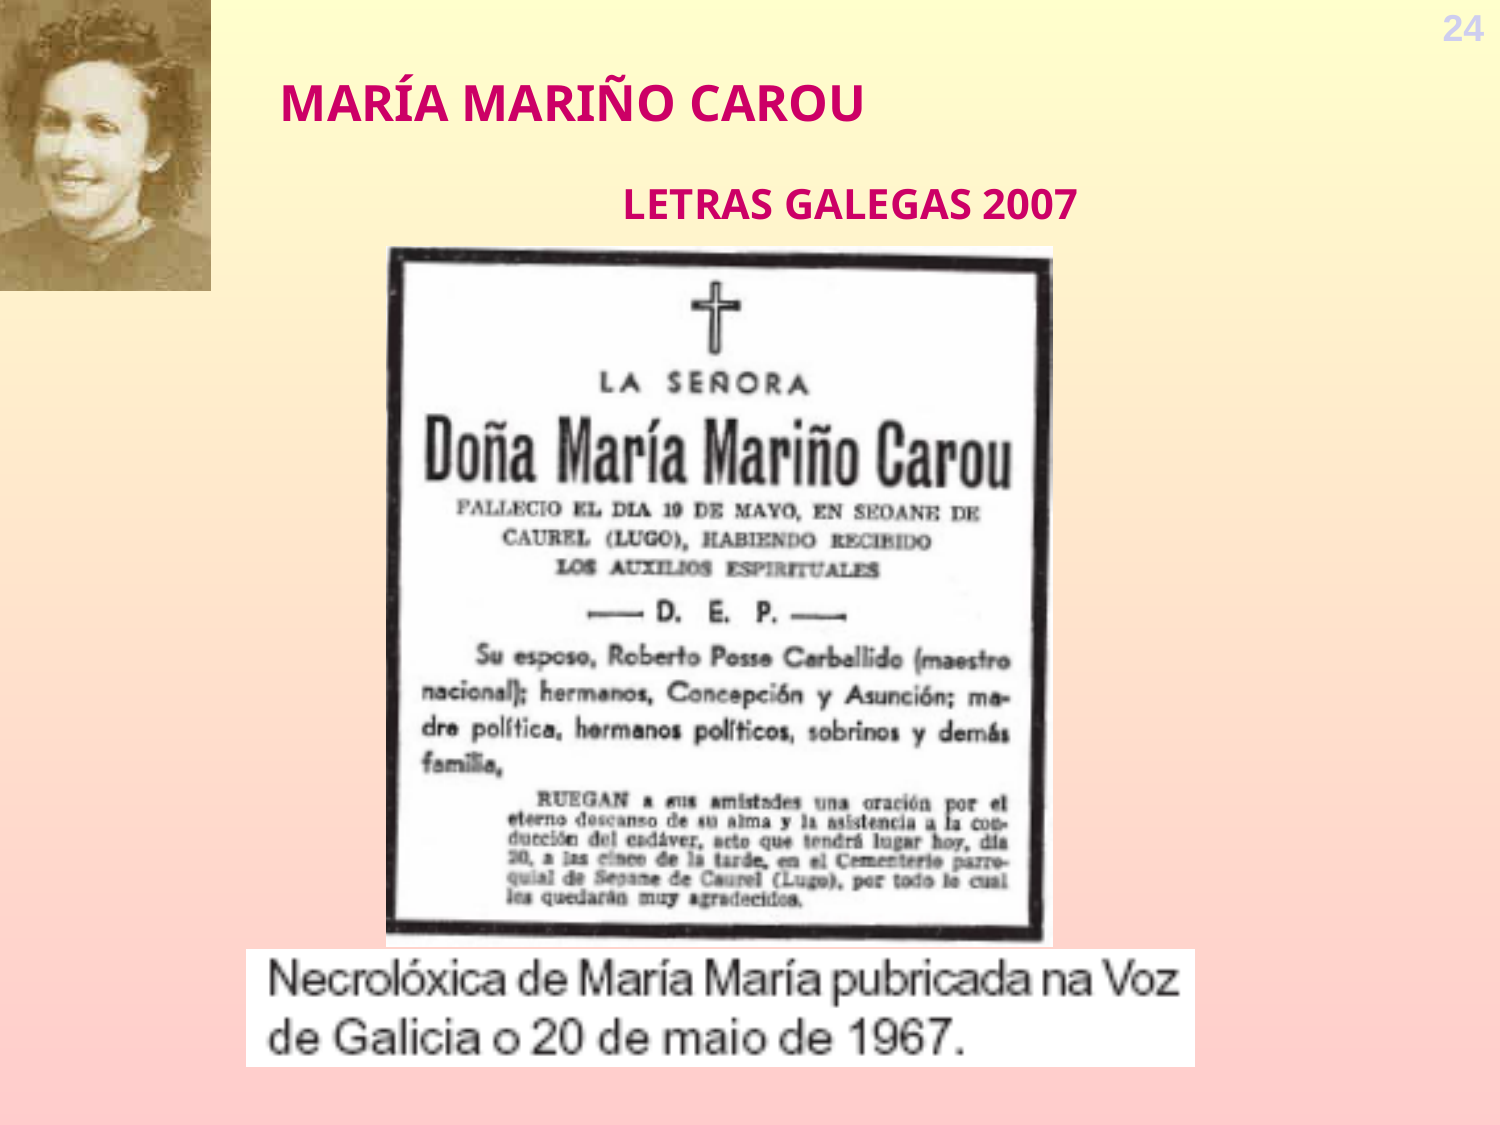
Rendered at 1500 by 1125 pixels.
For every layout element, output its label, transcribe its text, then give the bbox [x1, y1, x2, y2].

picture [0, 0, 211, 291]
text_box LETRAS GALEGAS 2007 [608, 166, 1247, 240]
picture [386, 246, 1053, 947]
text_box 24 [1427, 0, 1500, 58]
text_box MARÍA MARIÑO CAROU [265, 60, 975, 145]
picture [246, 949, 1195, 1067]
